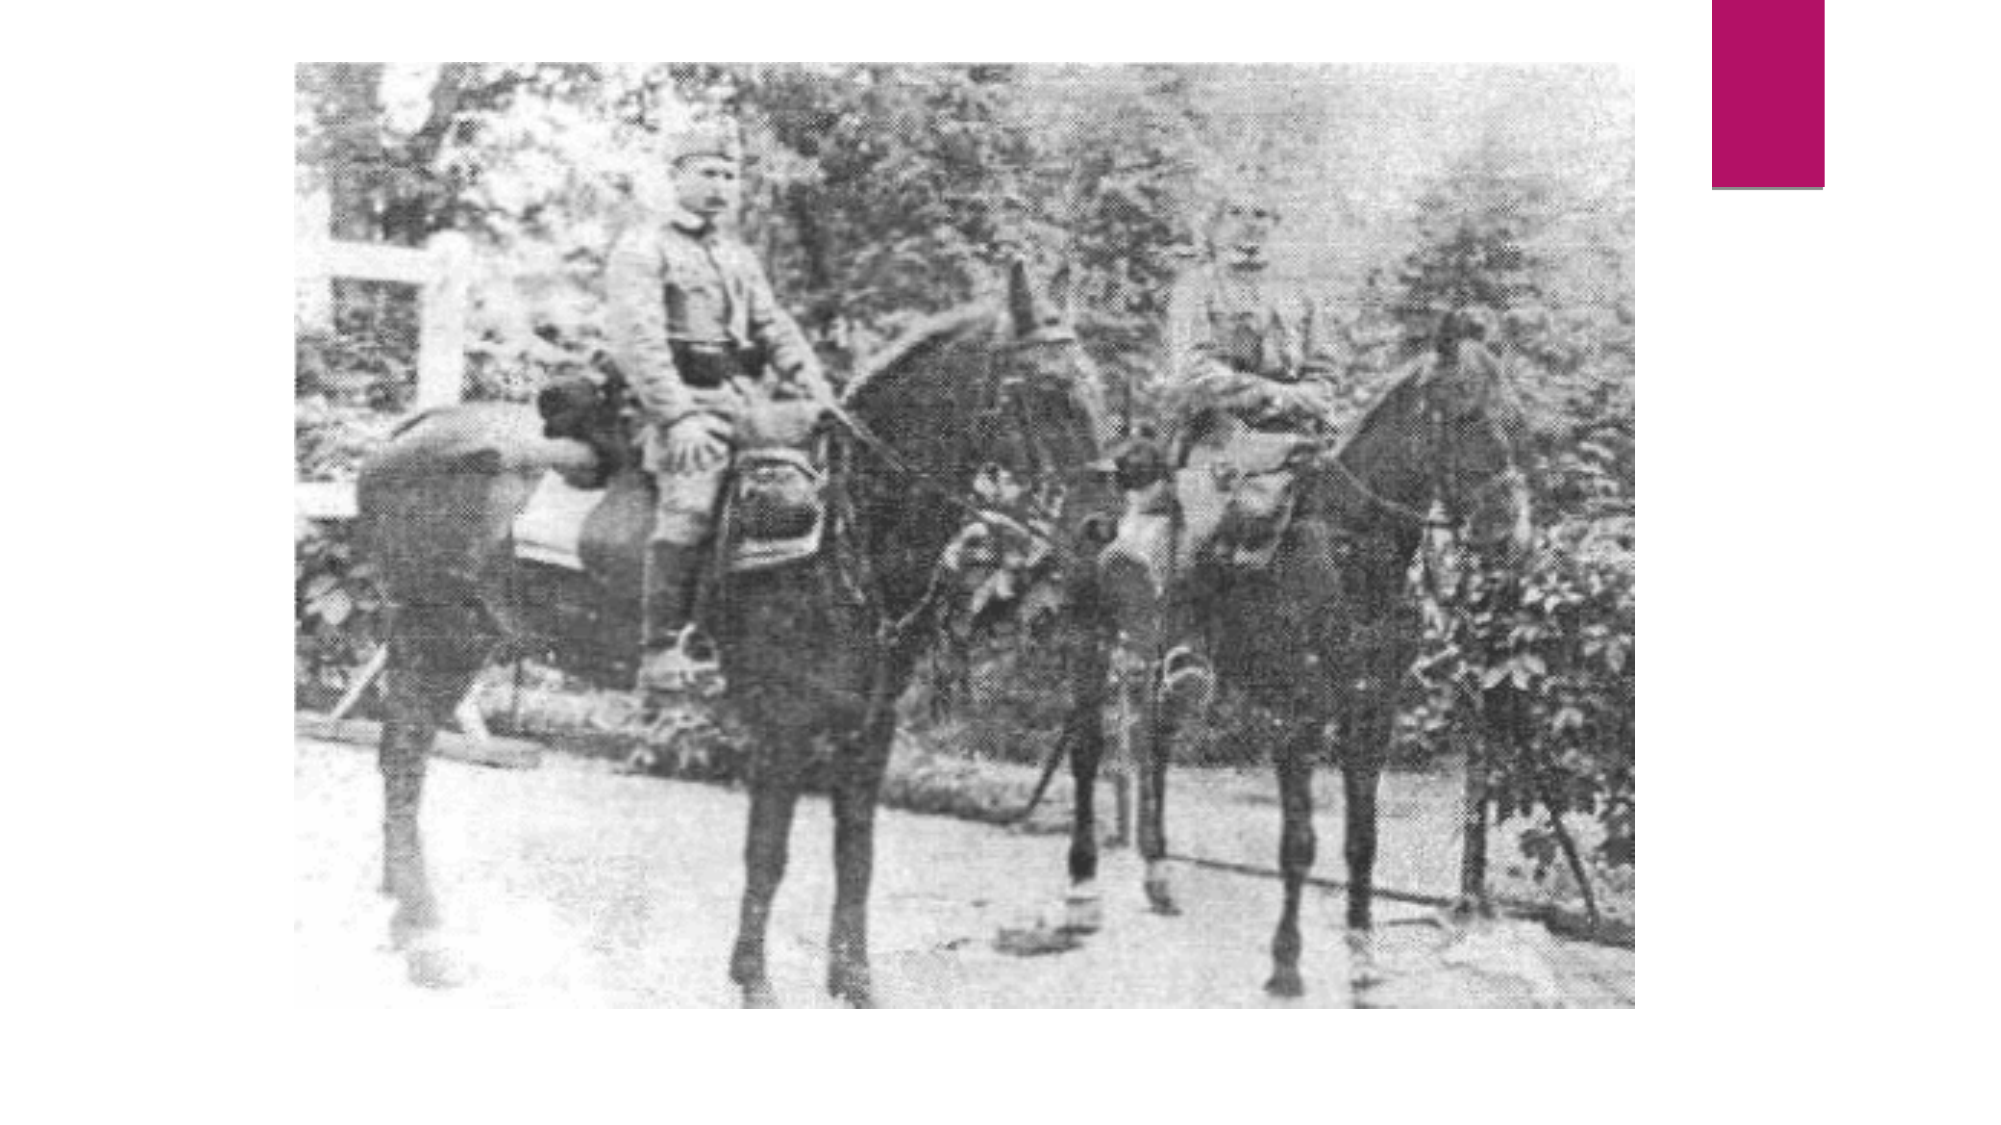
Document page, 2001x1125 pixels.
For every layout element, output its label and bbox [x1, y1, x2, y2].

picture [294, 62, 1635, 1009]
